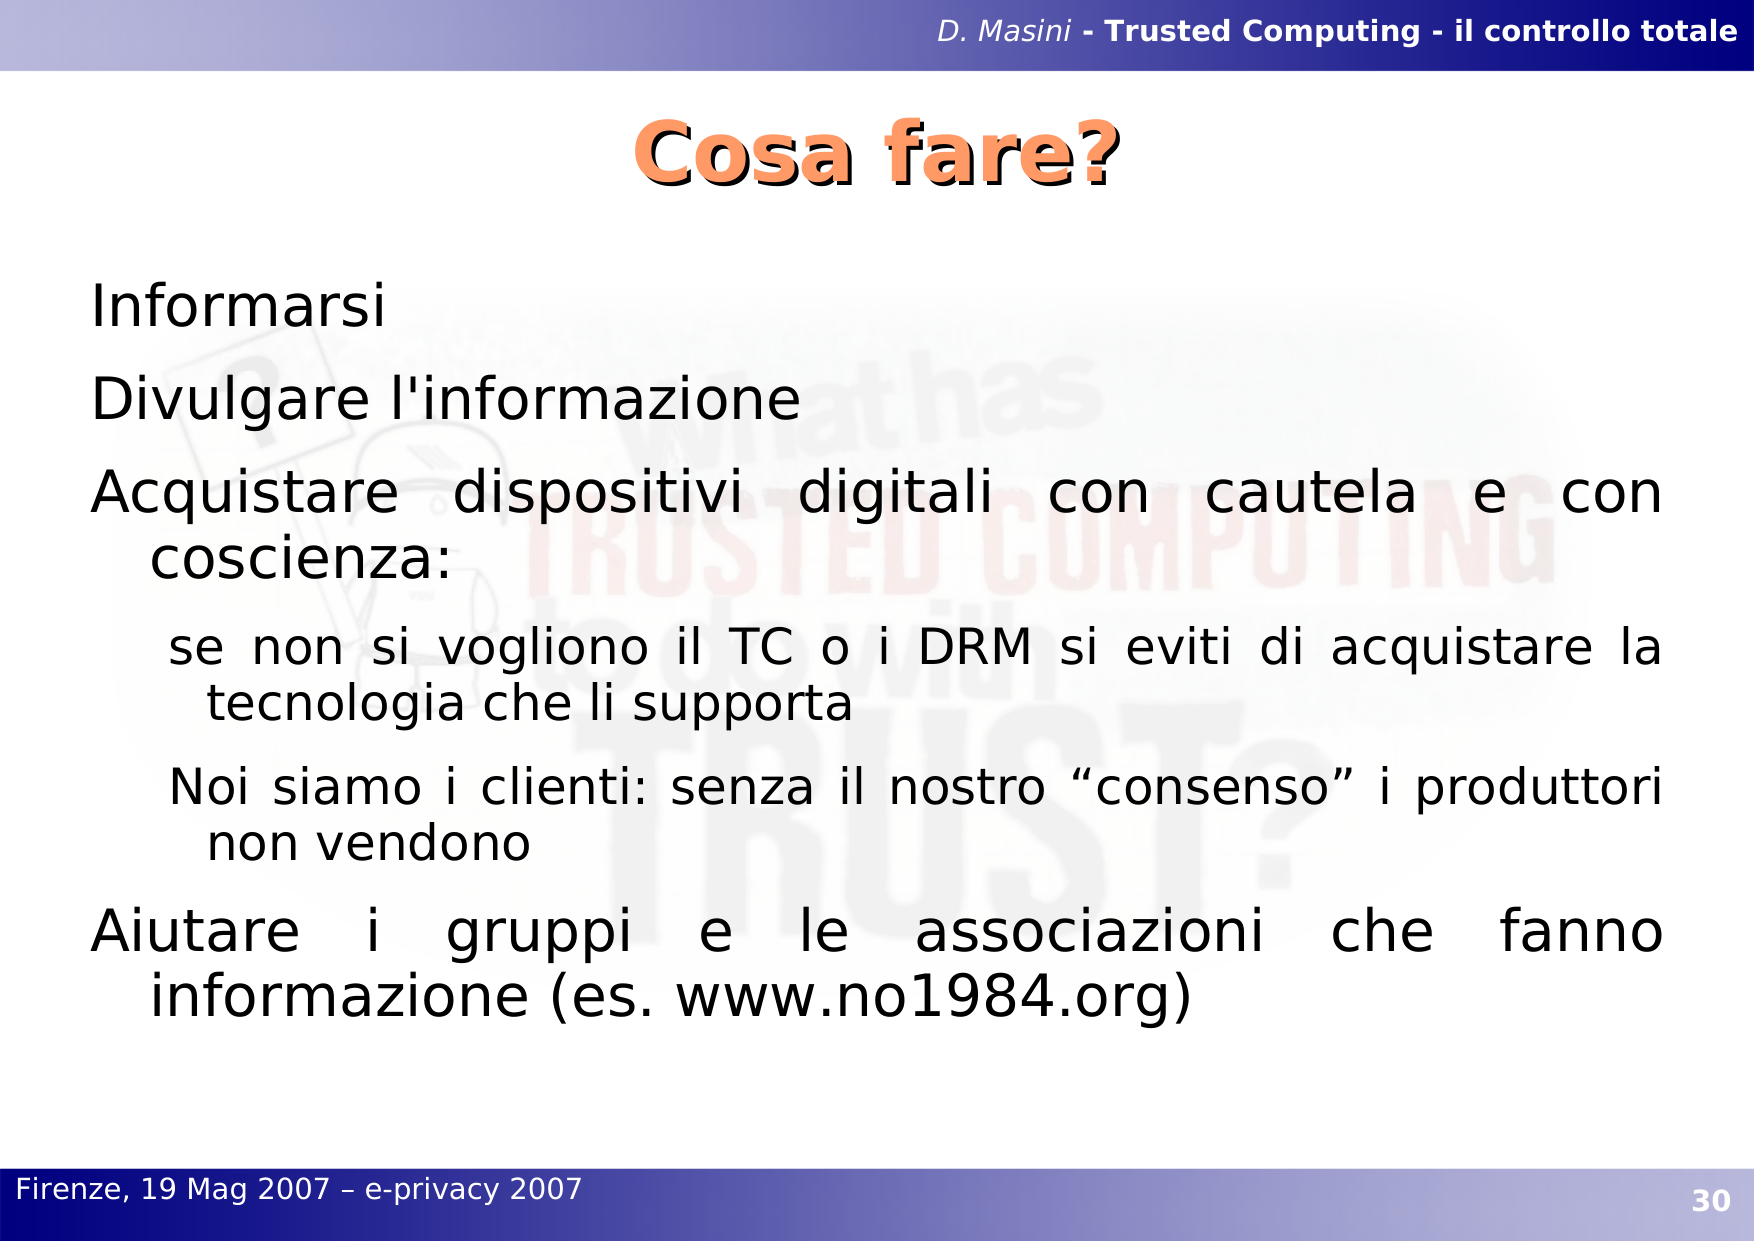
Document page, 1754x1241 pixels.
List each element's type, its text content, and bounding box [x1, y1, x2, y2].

picture [0, 0, 1754, 1241]
title Cosa fare? [87, 49, 1667, 257]
subtitle Informarsi Divulgare l'informazione Acquistare dispositivi digitali con cautela e con coscienza: se non si vogliono il TC o i DRM si eviti di acquistare la tecnologia che li supporta Noi siamo i clienti: senza il nostro “consenso” i produttori non vendono Aiutare i gruppi e le associazioni che fanno informazione (es. www.no1984.org) [87, 272, 1667, 1125]
